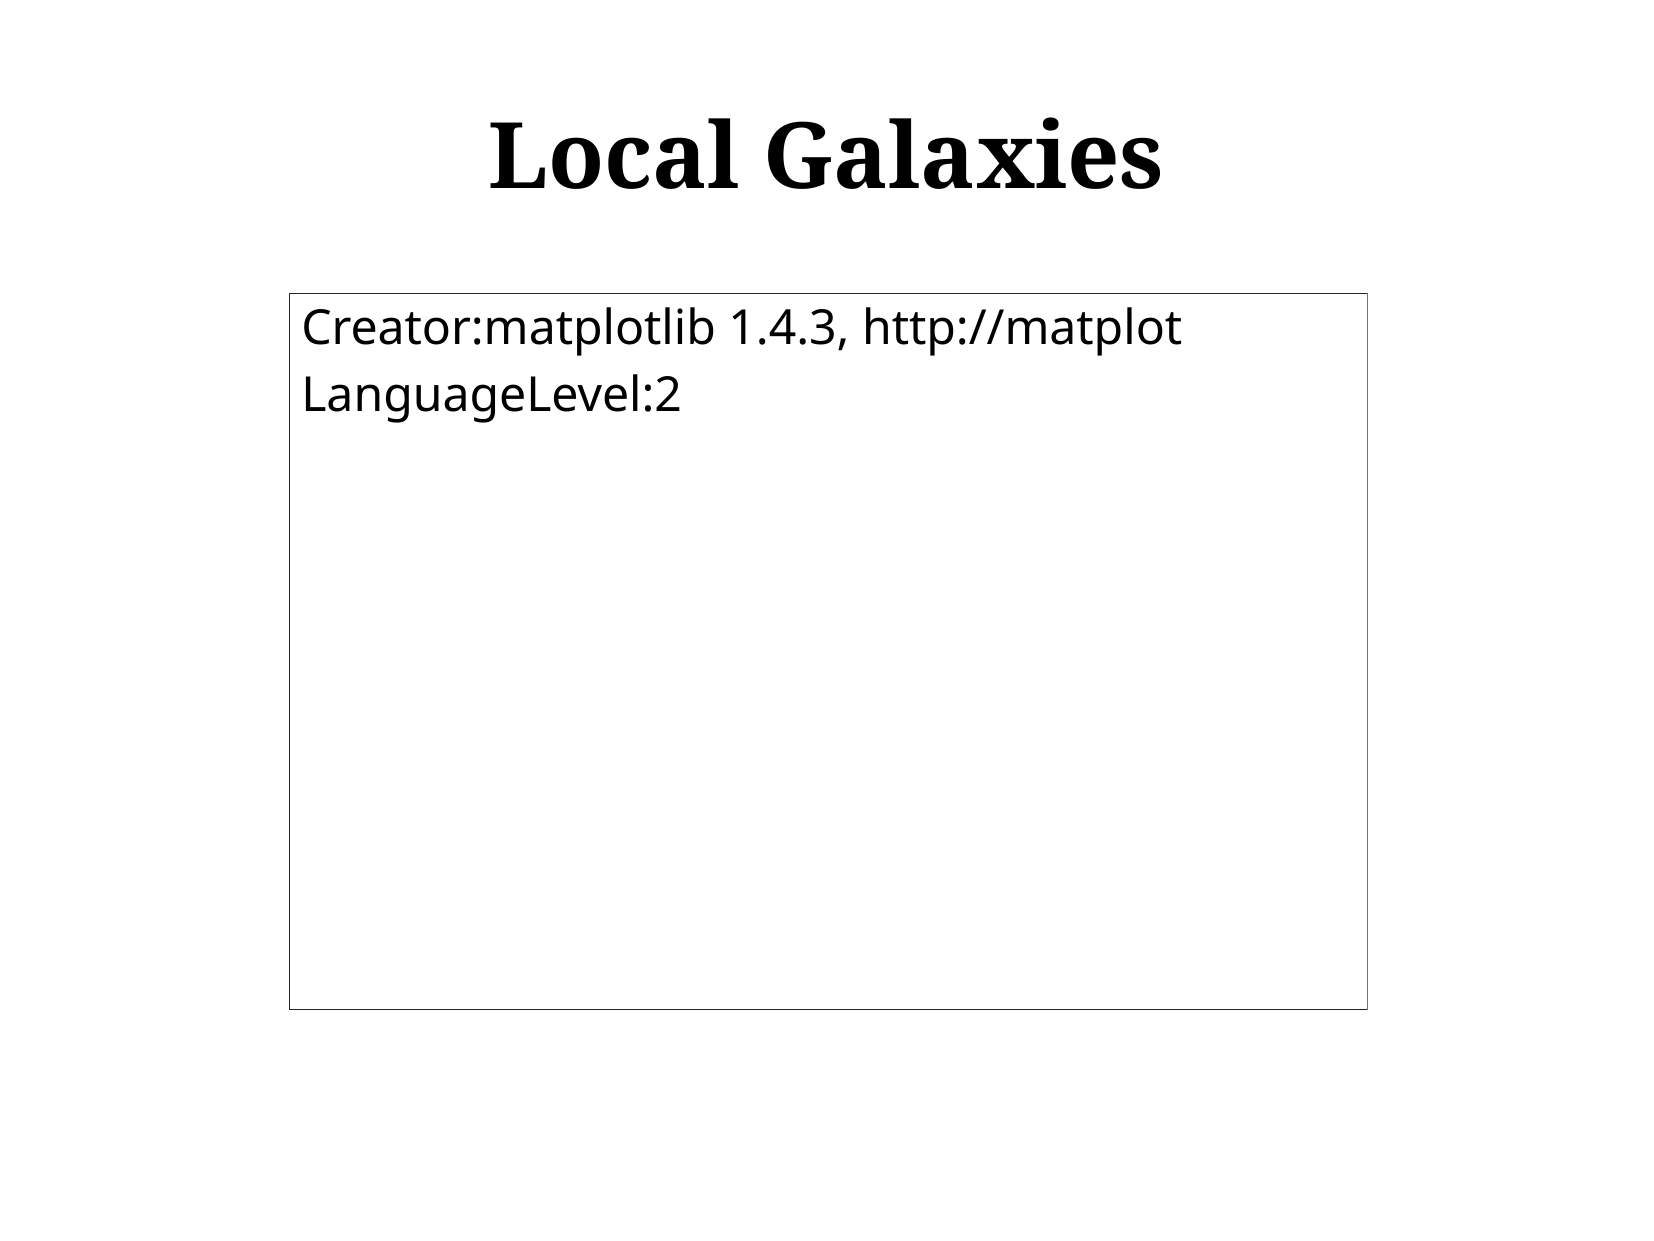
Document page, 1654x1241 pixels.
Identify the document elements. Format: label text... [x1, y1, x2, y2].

picture [285, 290, 1368, 1010]
title Local Galaxies [82, 49, 1571, 257]
